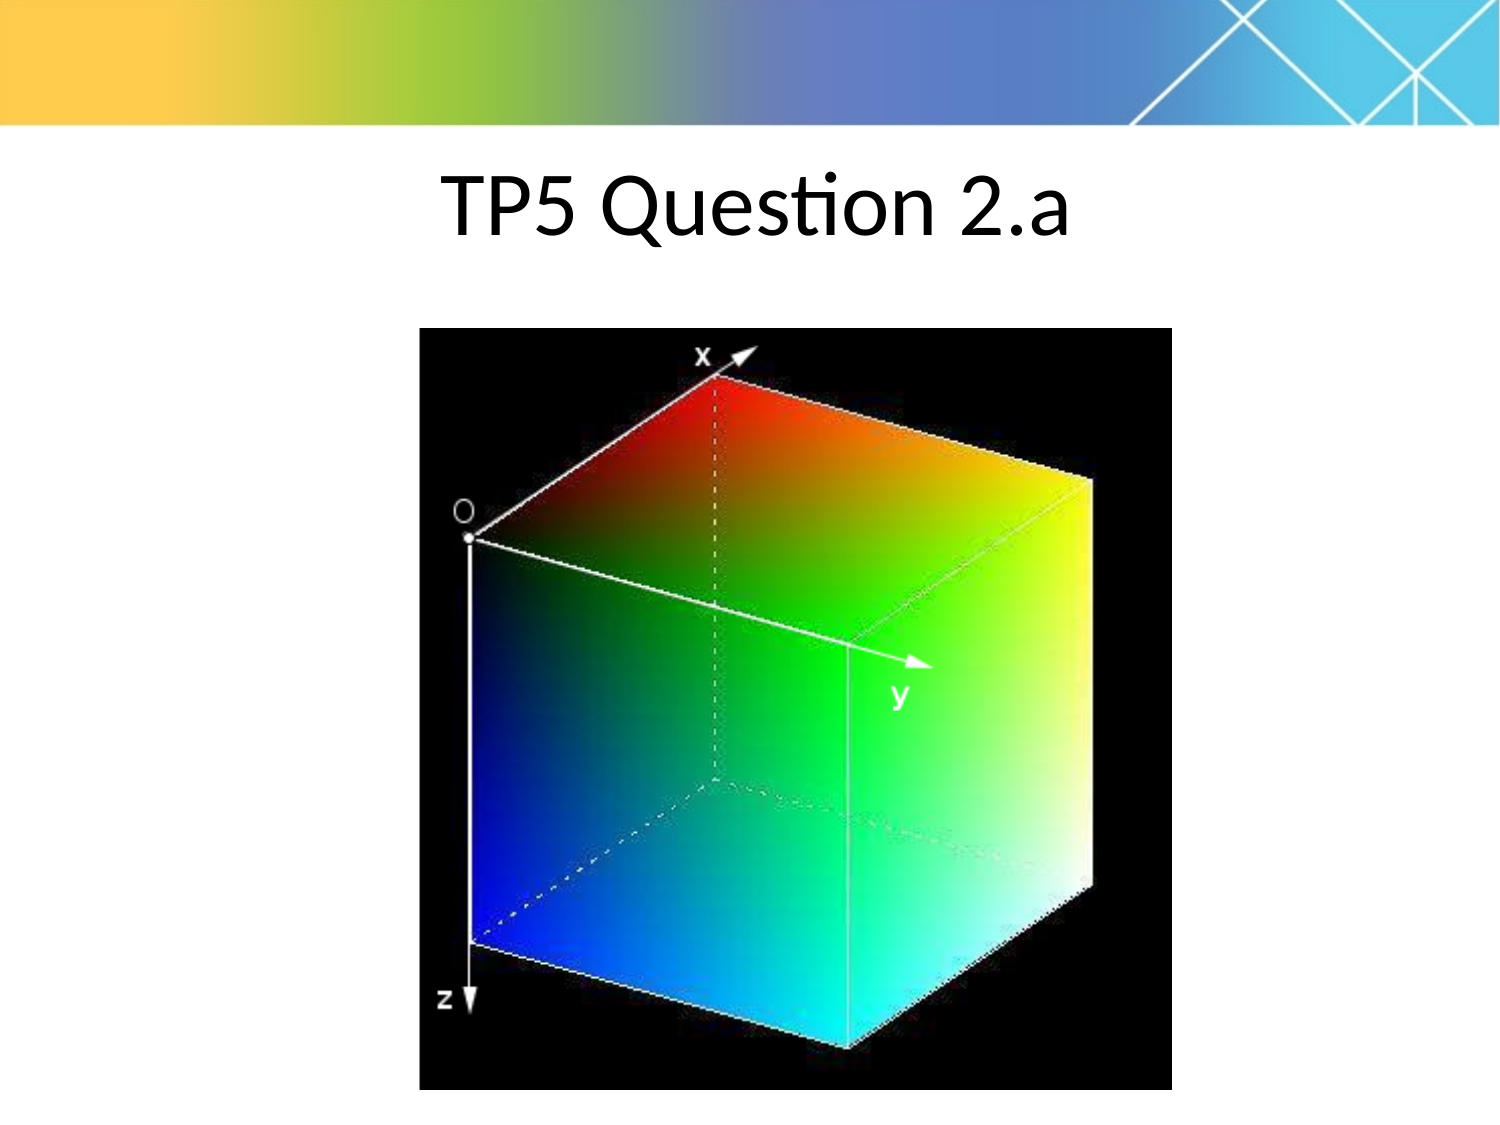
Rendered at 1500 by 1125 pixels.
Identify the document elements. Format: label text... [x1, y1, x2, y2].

title TP5 Question 2.a [82, 105, 1433, 293]
picture [0, 0, 1500, 127]
picture [410, 328, 1172, 1090]
